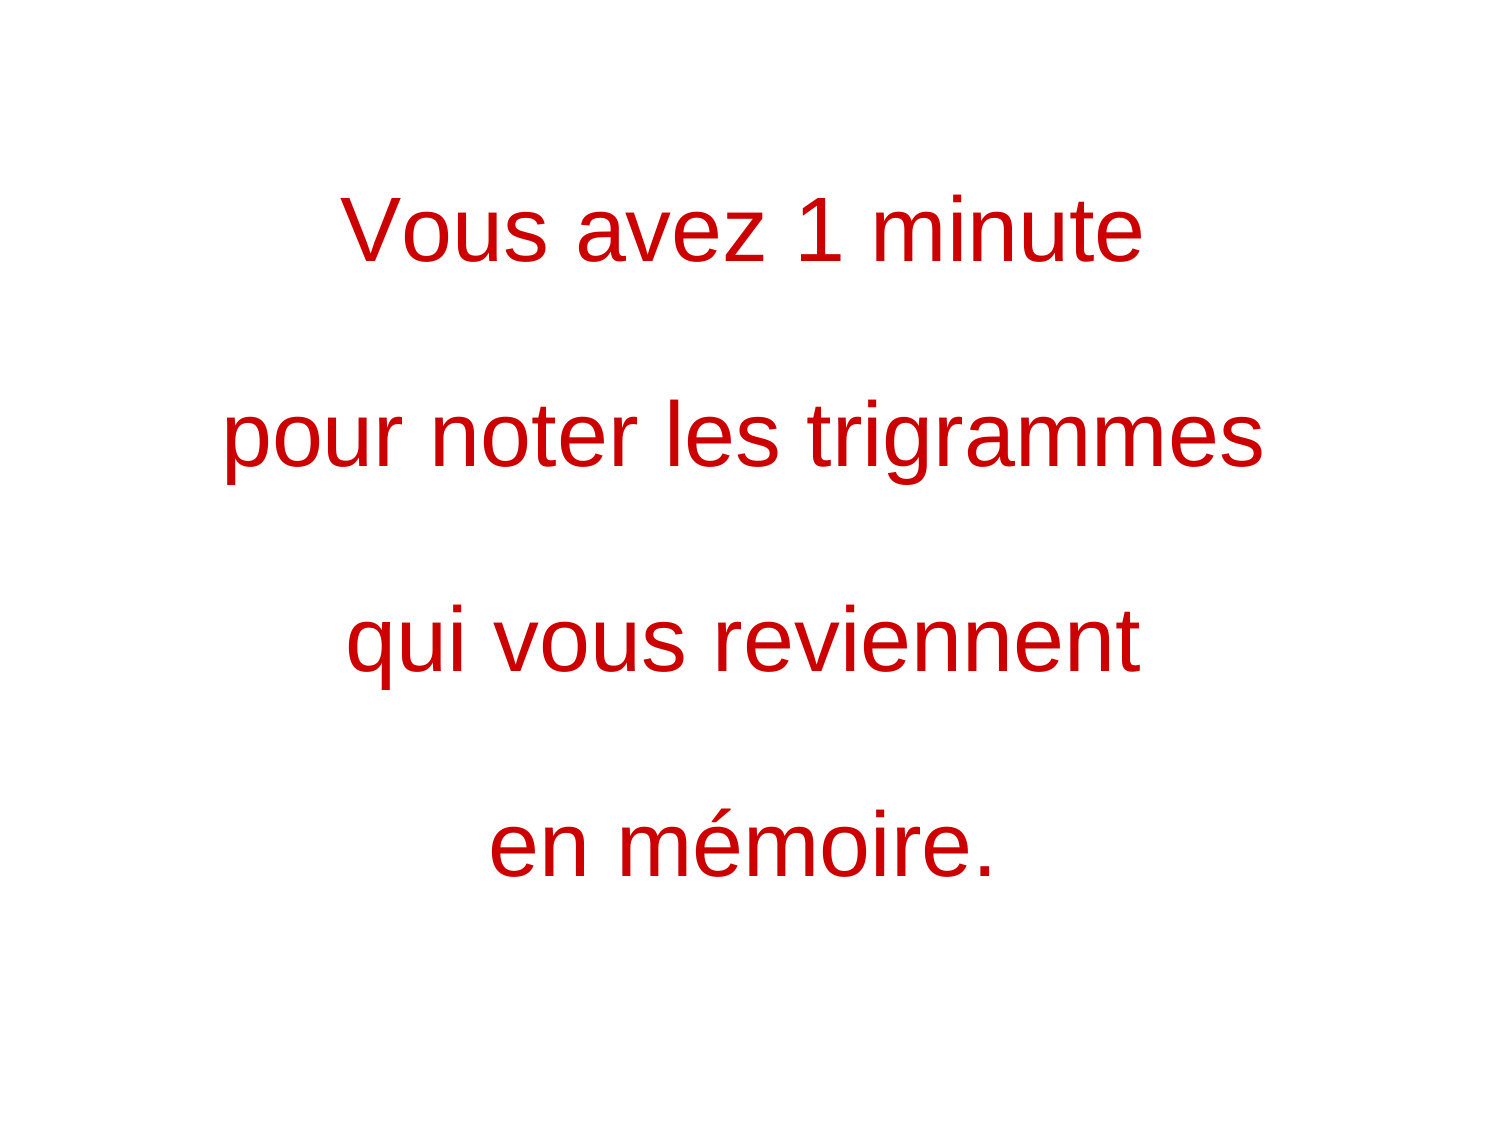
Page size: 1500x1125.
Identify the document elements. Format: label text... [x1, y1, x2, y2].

title Vous avez 1 minute pour noter les trigrammes qui vous reviennent en mémoire. [62, 137, 1426, 938]
